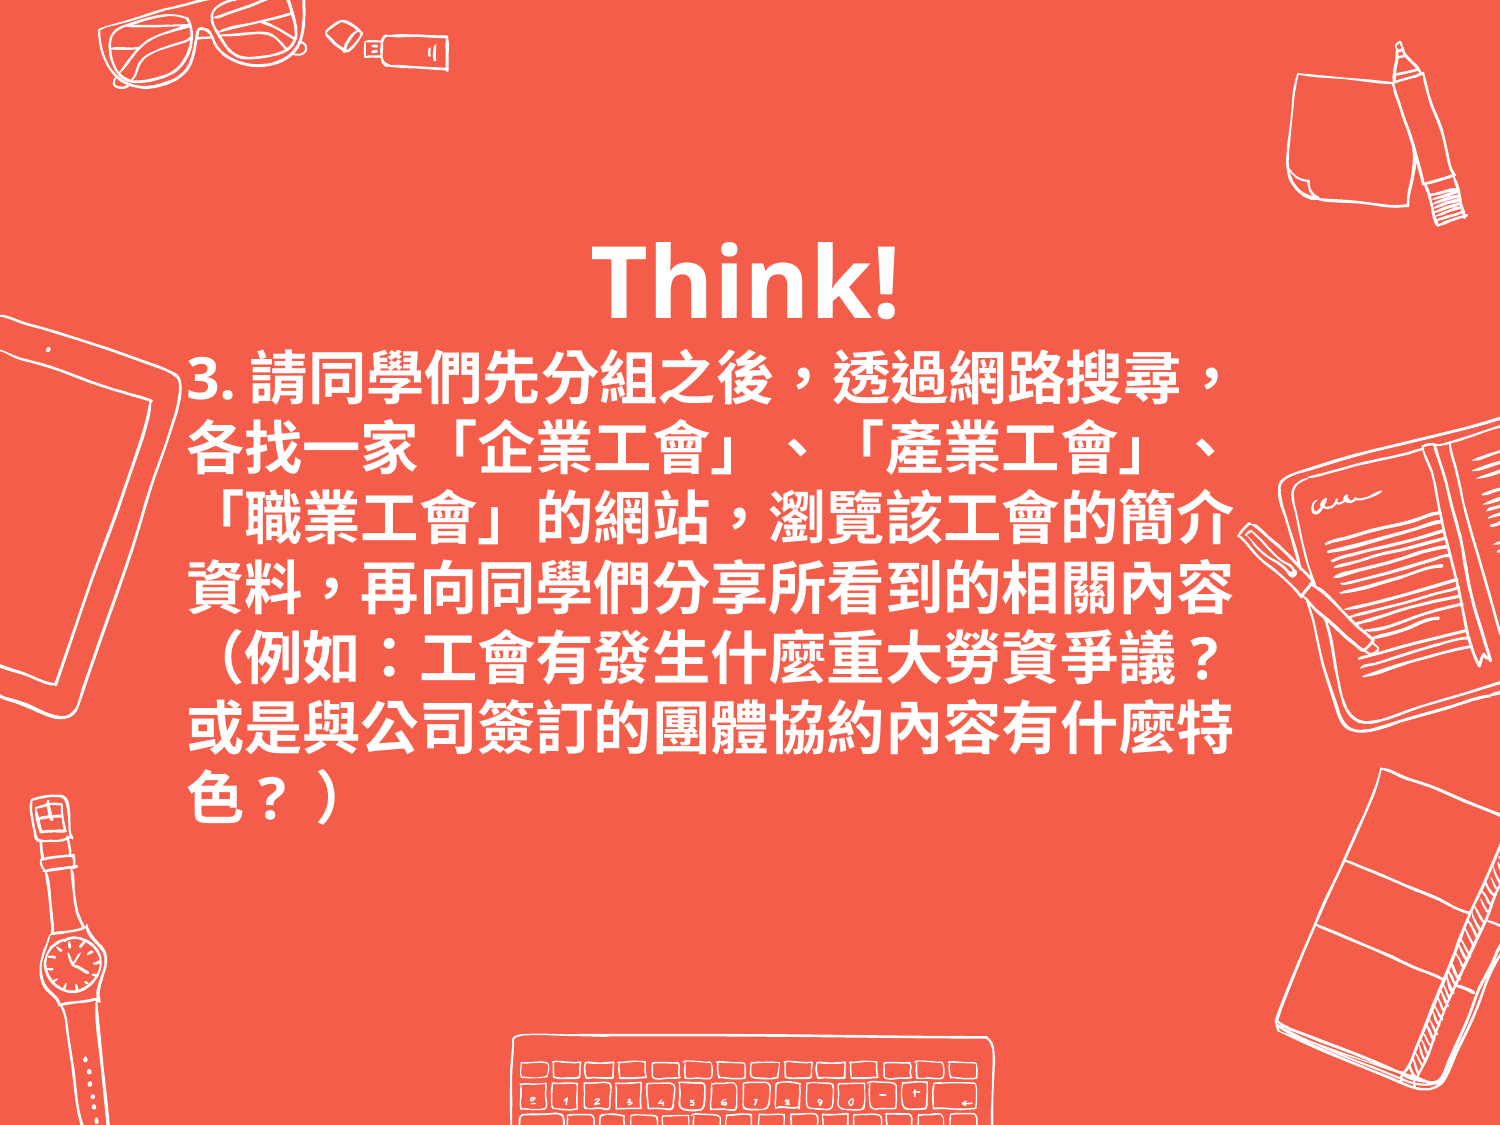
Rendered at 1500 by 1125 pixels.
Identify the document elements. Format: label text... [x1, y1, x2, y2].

title Think! [277, 172, 1215, 326]
subtitle 3.請同學們先分組之後，透過網路搜尋，各找一家「企業工會」、「產業工會」、「職業工會」的網站，瀏覽該工會的簡介資料，再向同學們分享所看到的相關內容 （例如：工會有發生什麼重大勞資爭議?或是與公司簽訂的團體協約內容有什麼特色? ） [171, 326, 1258, 646]
